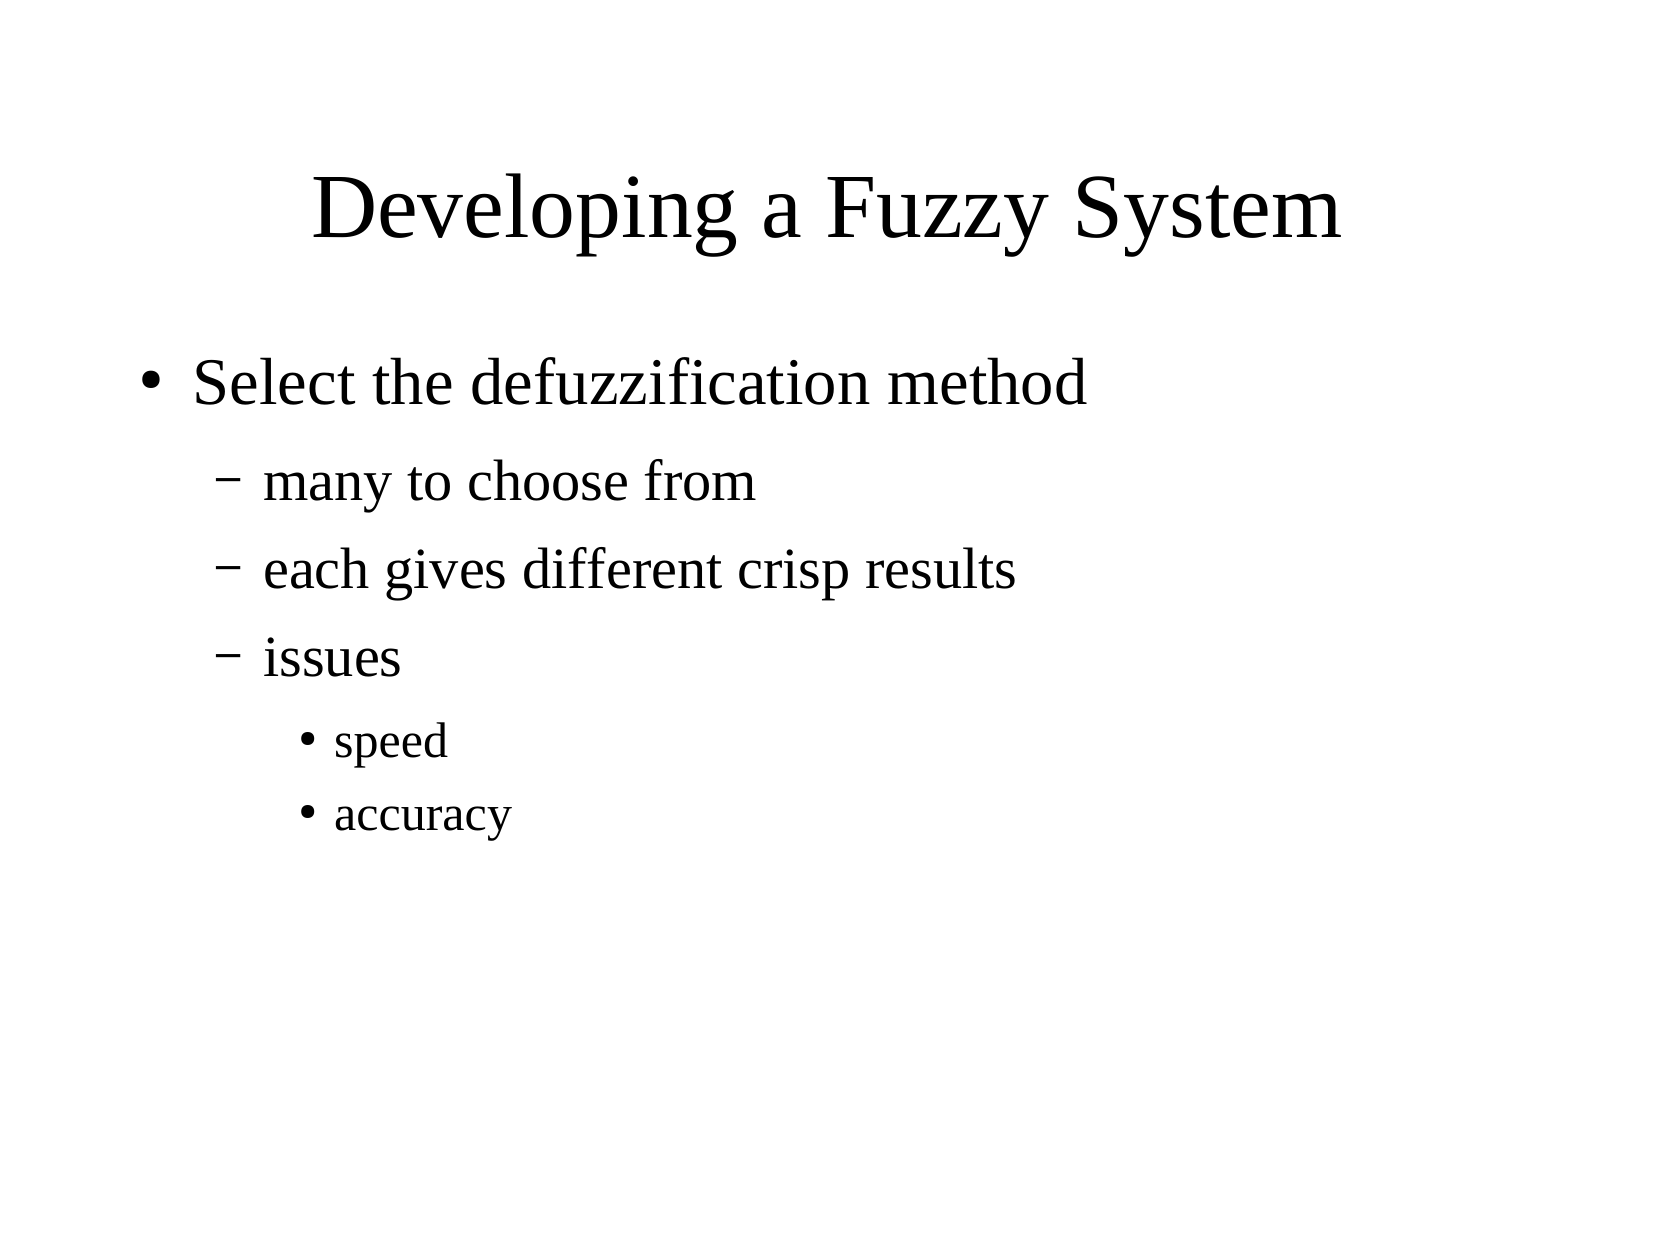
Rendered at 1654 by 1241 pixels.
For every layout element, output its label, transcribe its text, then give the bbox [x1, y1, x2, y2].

list Select the defuzzification method many to choose from each gives different crisp results issues speed accuracy [121, 344, 1534, 1127]
title Developing a Fuzzy System [121, 102, 1534, 311]
